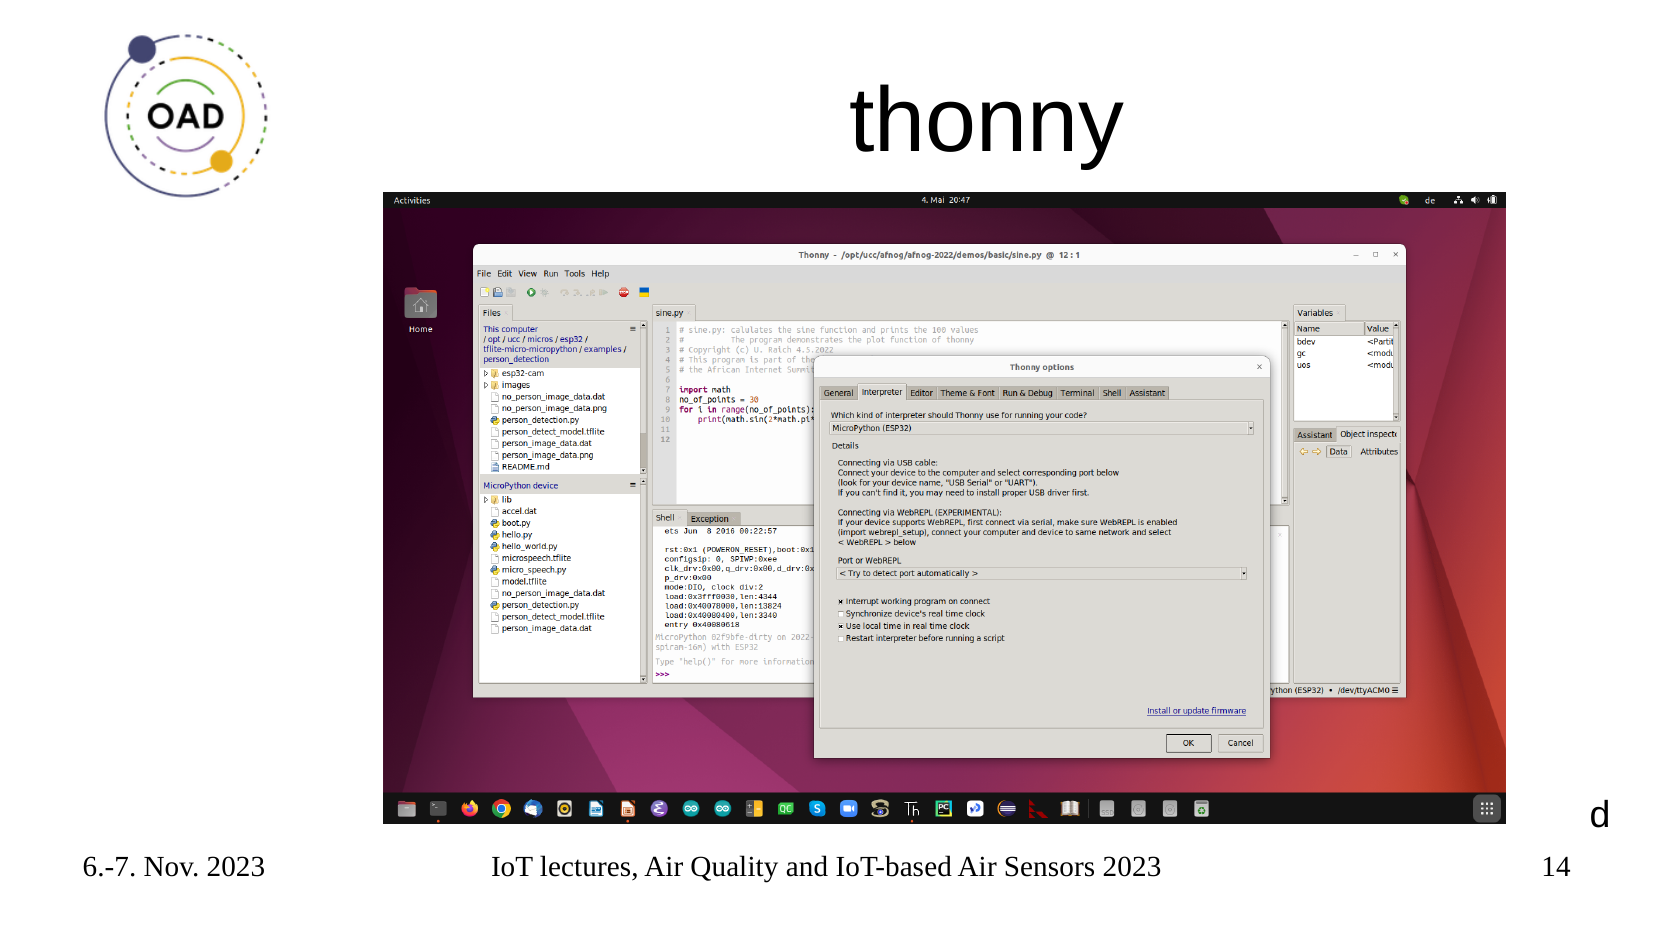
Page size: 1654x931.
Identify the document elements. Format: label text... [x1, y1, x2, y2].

title thonny [403, 37, 1571, 193]
picture [383, 192, 1506, 824]
text_box d [1574, 782, 1626, 840]
picture [64, 20, 302, 218]
